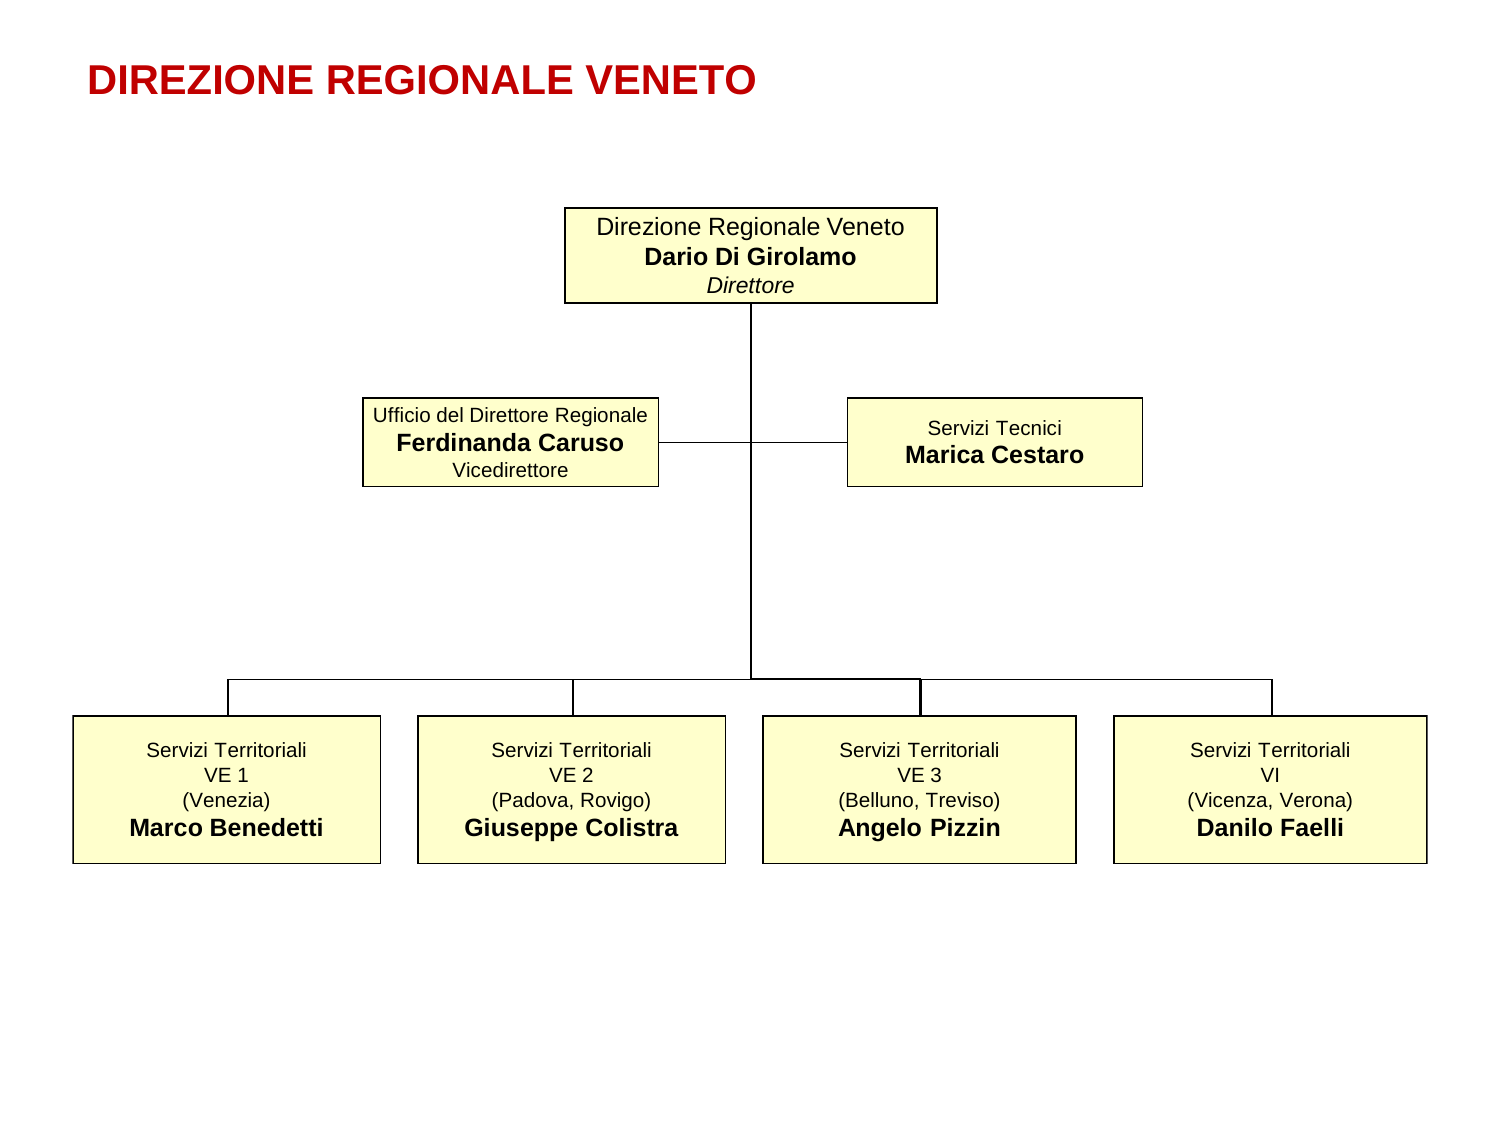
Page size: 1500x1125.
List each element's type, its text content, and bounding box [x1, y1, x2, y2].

title DIREZIONE REGIONALE VENETO [72, 45, 1462, 128]
picture [72, 203, 1428, 865]
